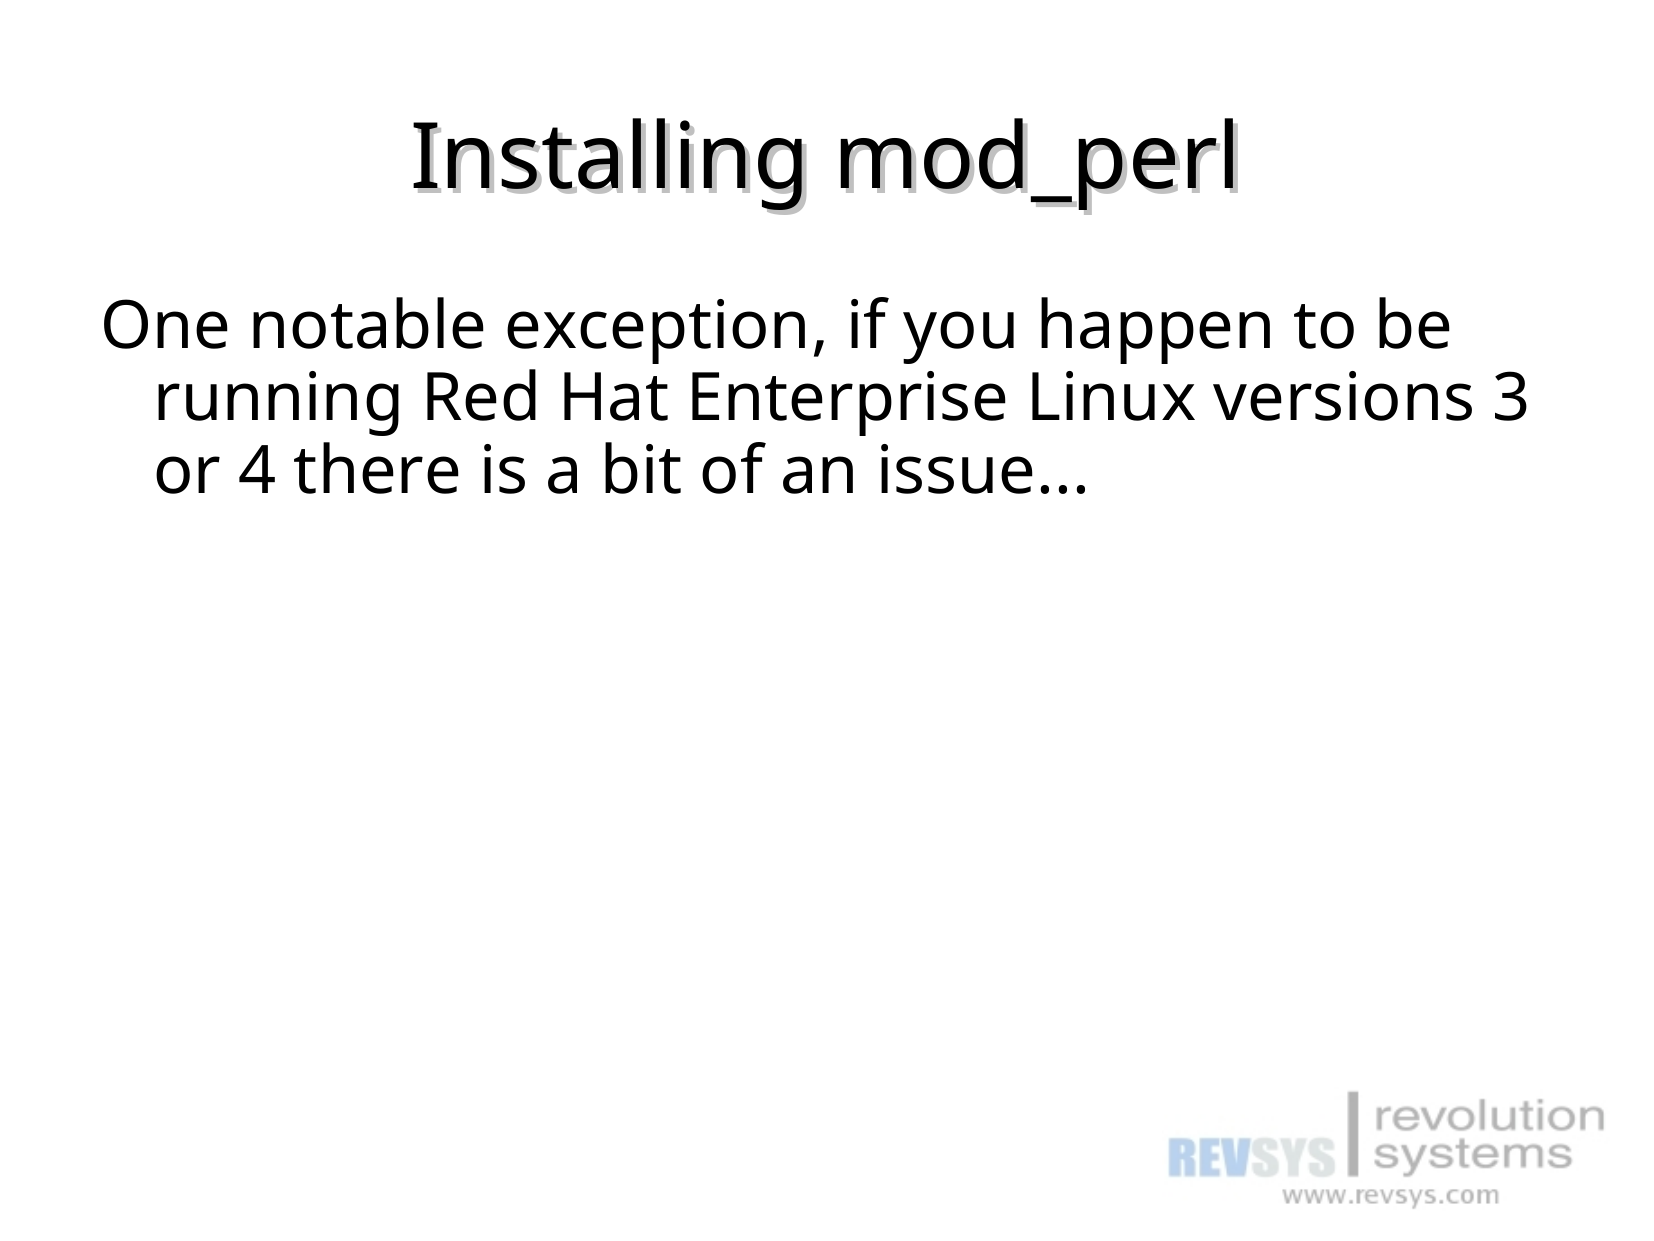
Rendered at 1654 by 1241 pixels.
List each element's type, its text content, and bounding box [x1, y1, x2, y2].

picture [1162, 1087, 1613, 1211]
list One notable exception, if you happen to be running Red Hat Enterprise Linux versions 3 or 4 there is a bit of an issue... [82, 290, 1571, 1109]
title Installing mod_perl [82, 49, 1571, 257]
